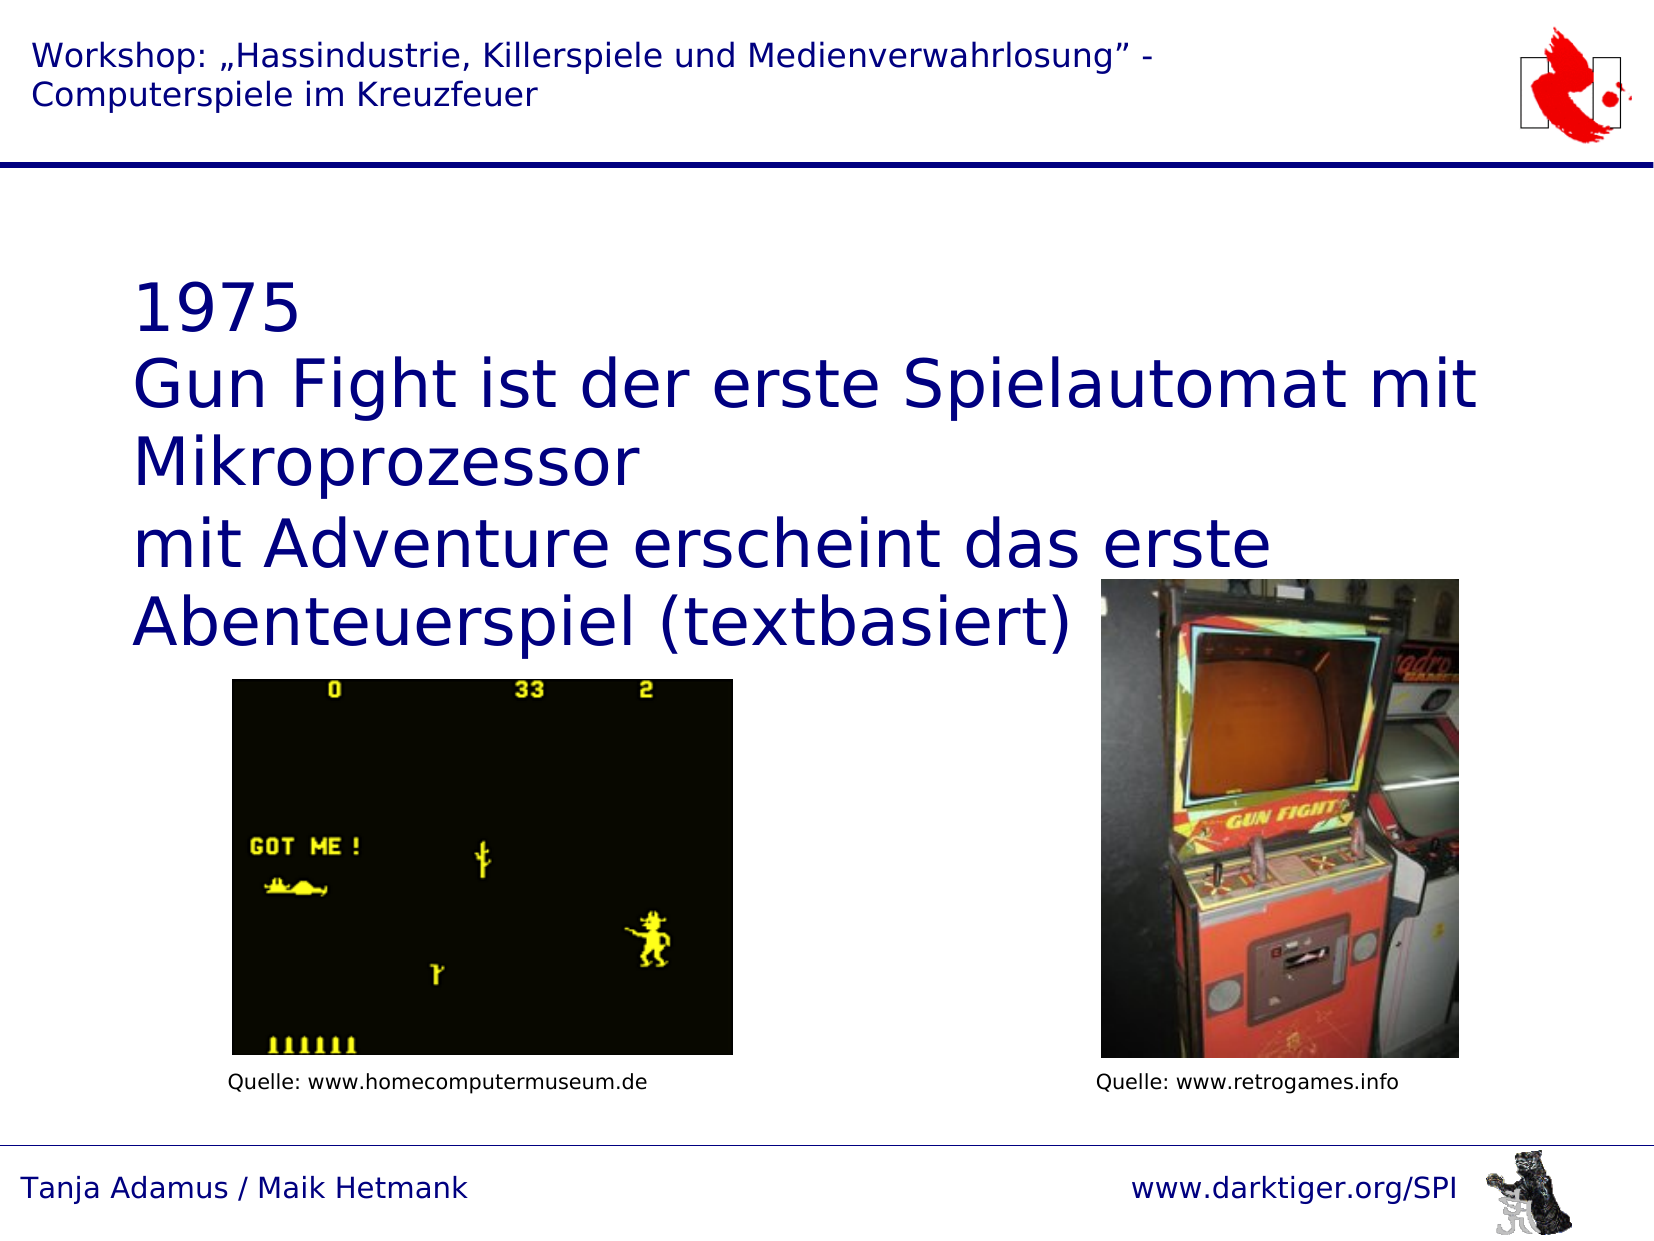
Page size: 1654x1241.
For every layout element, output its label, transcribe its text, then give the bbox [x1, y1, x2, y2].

text_box Gun Fight ist der erste Spielautomat mit Mikroprozessor [118, 338, 1595, 498]
text_box Quelle: www.retrogames.info [1081, 1062, 1415, 1103]
picture [1503, 16, 1632, 148]
text_box mit Adventure erscheint das erste Abenteuerspiel (textbasiert) [118, 498, 1595, 669]
picture [1101, 579, 1459, 1058]
text_box Workshop: „Hassindustrie, Killerspiele und Medienverwahrlosung” - Computerspiele im Kreuzfeuer [16, 29, 1418, 178]
text_box Quelle: www.homecomputermuseum.de [212, 1062, 663, 1103]
picture [1486, 1150, 1572, 1235]
picture [232, 679, 733, 1055]
text_box 1975 [118, 261, 1152, 338]
